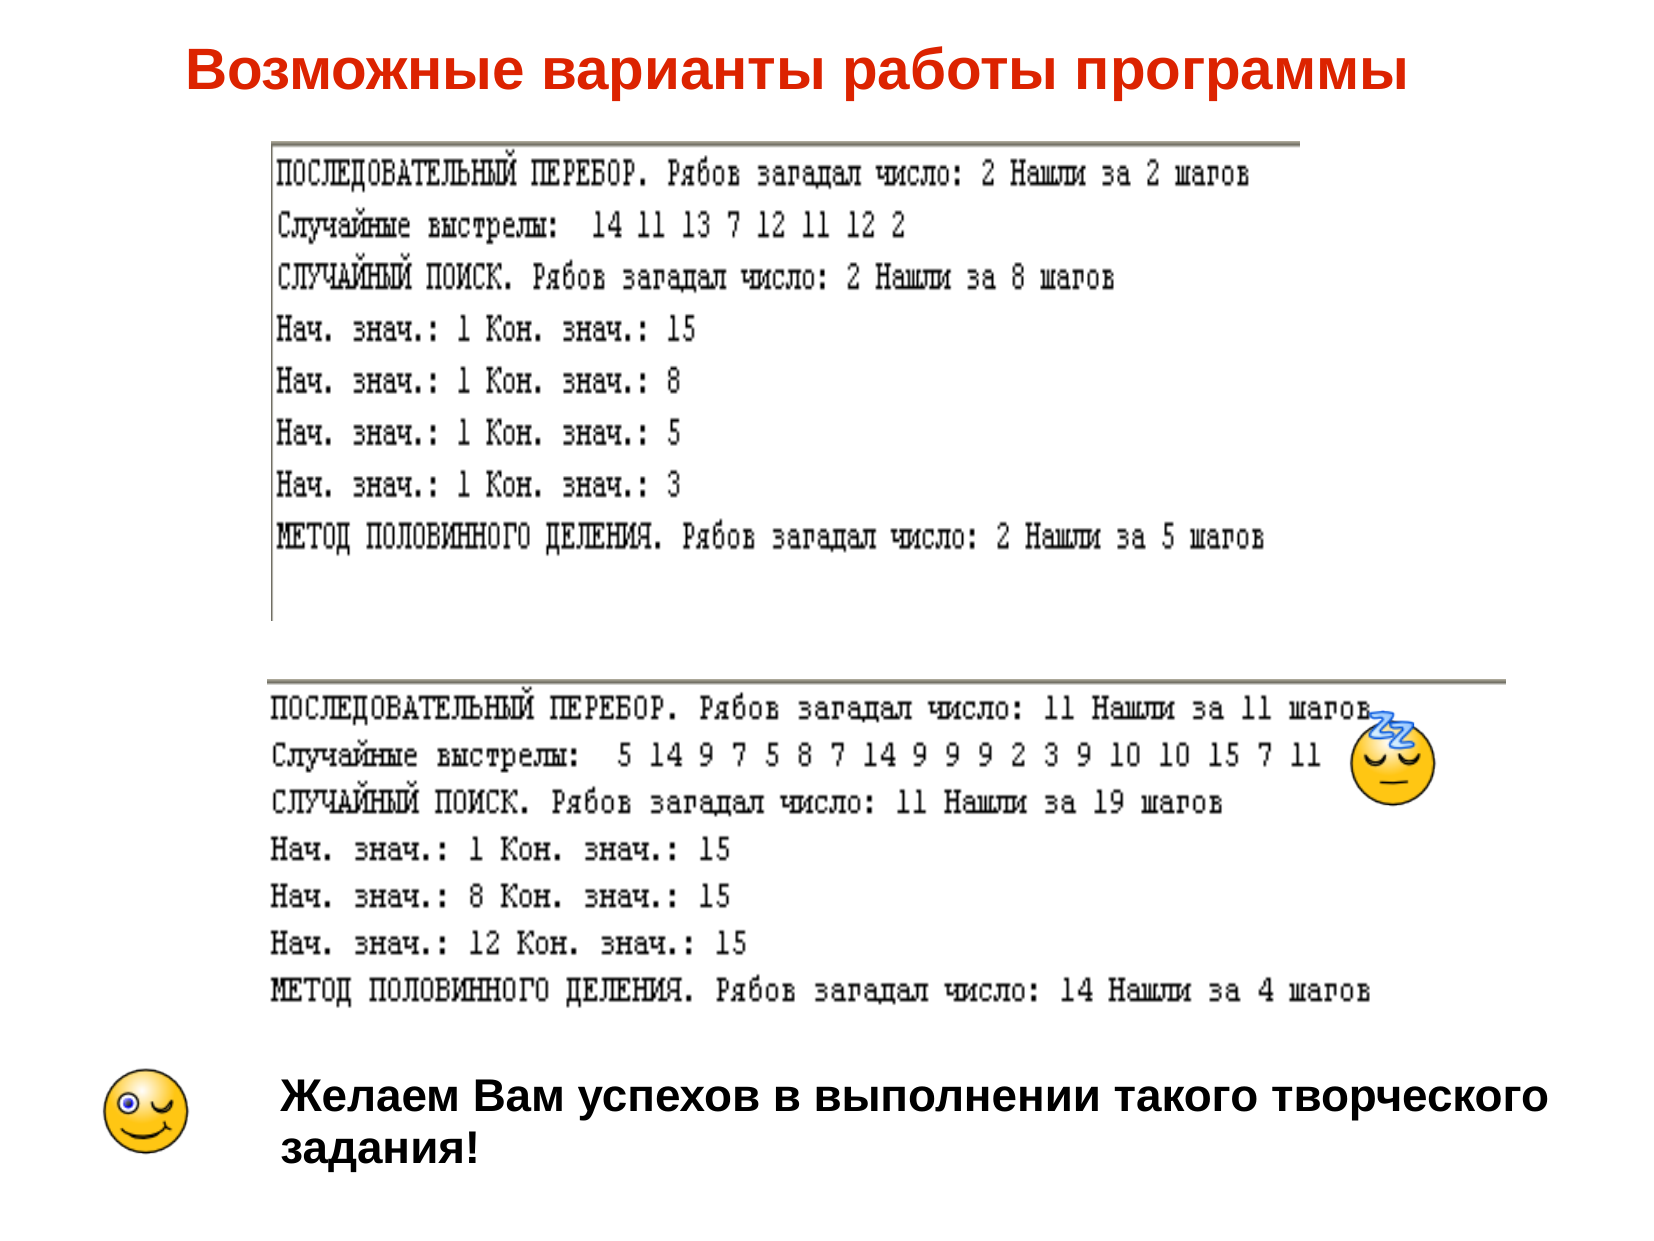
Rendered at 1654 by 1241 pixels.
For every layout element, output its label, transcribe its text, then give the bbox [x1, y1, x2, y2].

picture [271, 141, 1300, 621]
text_box Желаем Вам успехов в выполнении такого творческого задания! [265, 1062, 1565, 1183]
picture [267, 679, 1506, 1062]
text_box Возможные варианты работы программы [88, 29, 1506, 111]
picture [81, 1056, 207, 1182]
